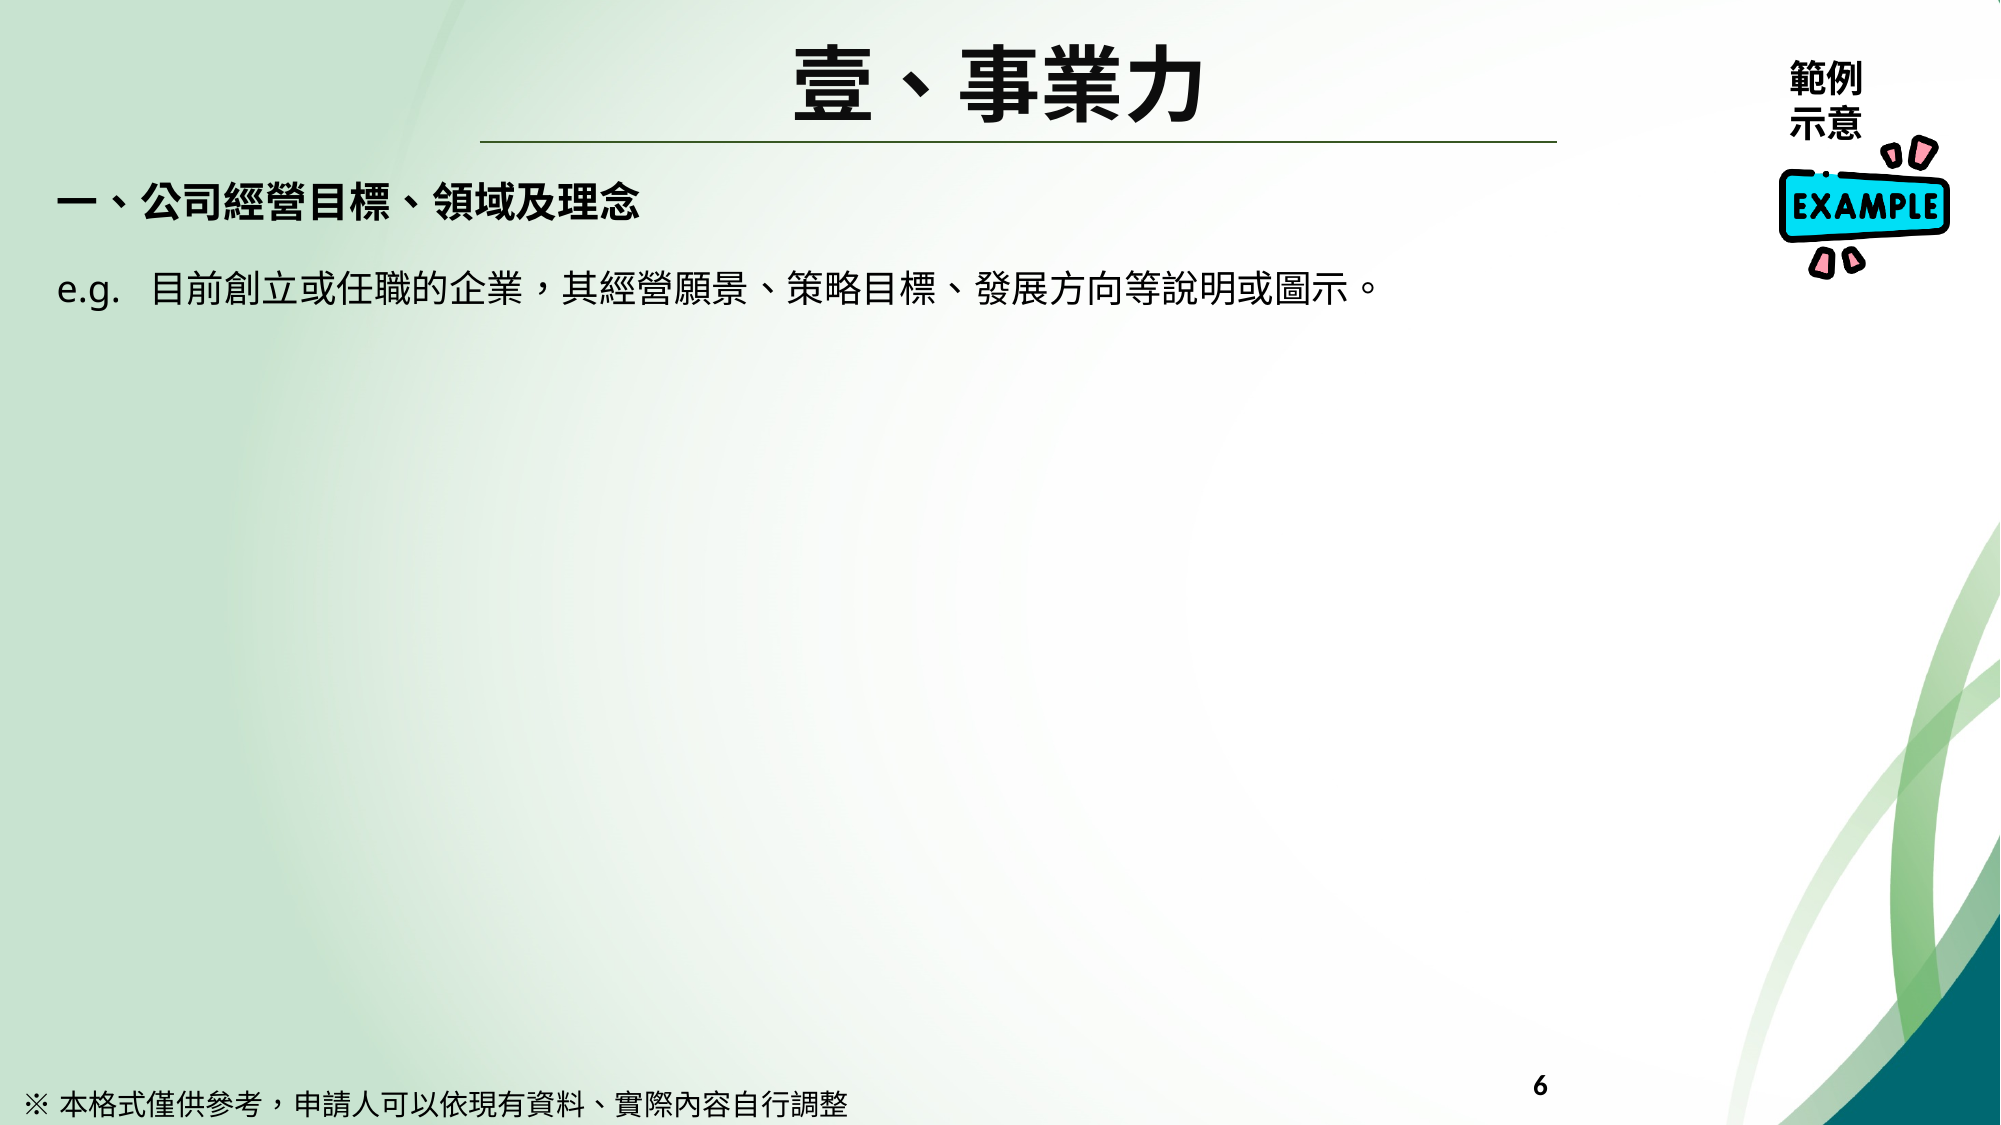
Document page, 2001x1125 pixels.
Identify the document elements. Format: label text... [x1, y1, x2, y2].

picture [1779, 121, 1950, 293]
text_box 5 [1518, 1053, 1969, 1114]
title 壹、事業力 [3, 36, 1996, 139]
text_box ※本格式僅供參考，申請人可以依現有資料、實際內容自行調整 [7, 1067, 859, 1125]
text_box 一、公司經營目標、領域及理念 [41, 168, 751, 234]
text_box 範例 示意 [1774, 47, 1955, 154]
text_box e.g. 目前創立或任職的企業，其經營願景、策略目標、發展方向等說明或圖示。 [41, 257, 1662, 318]
